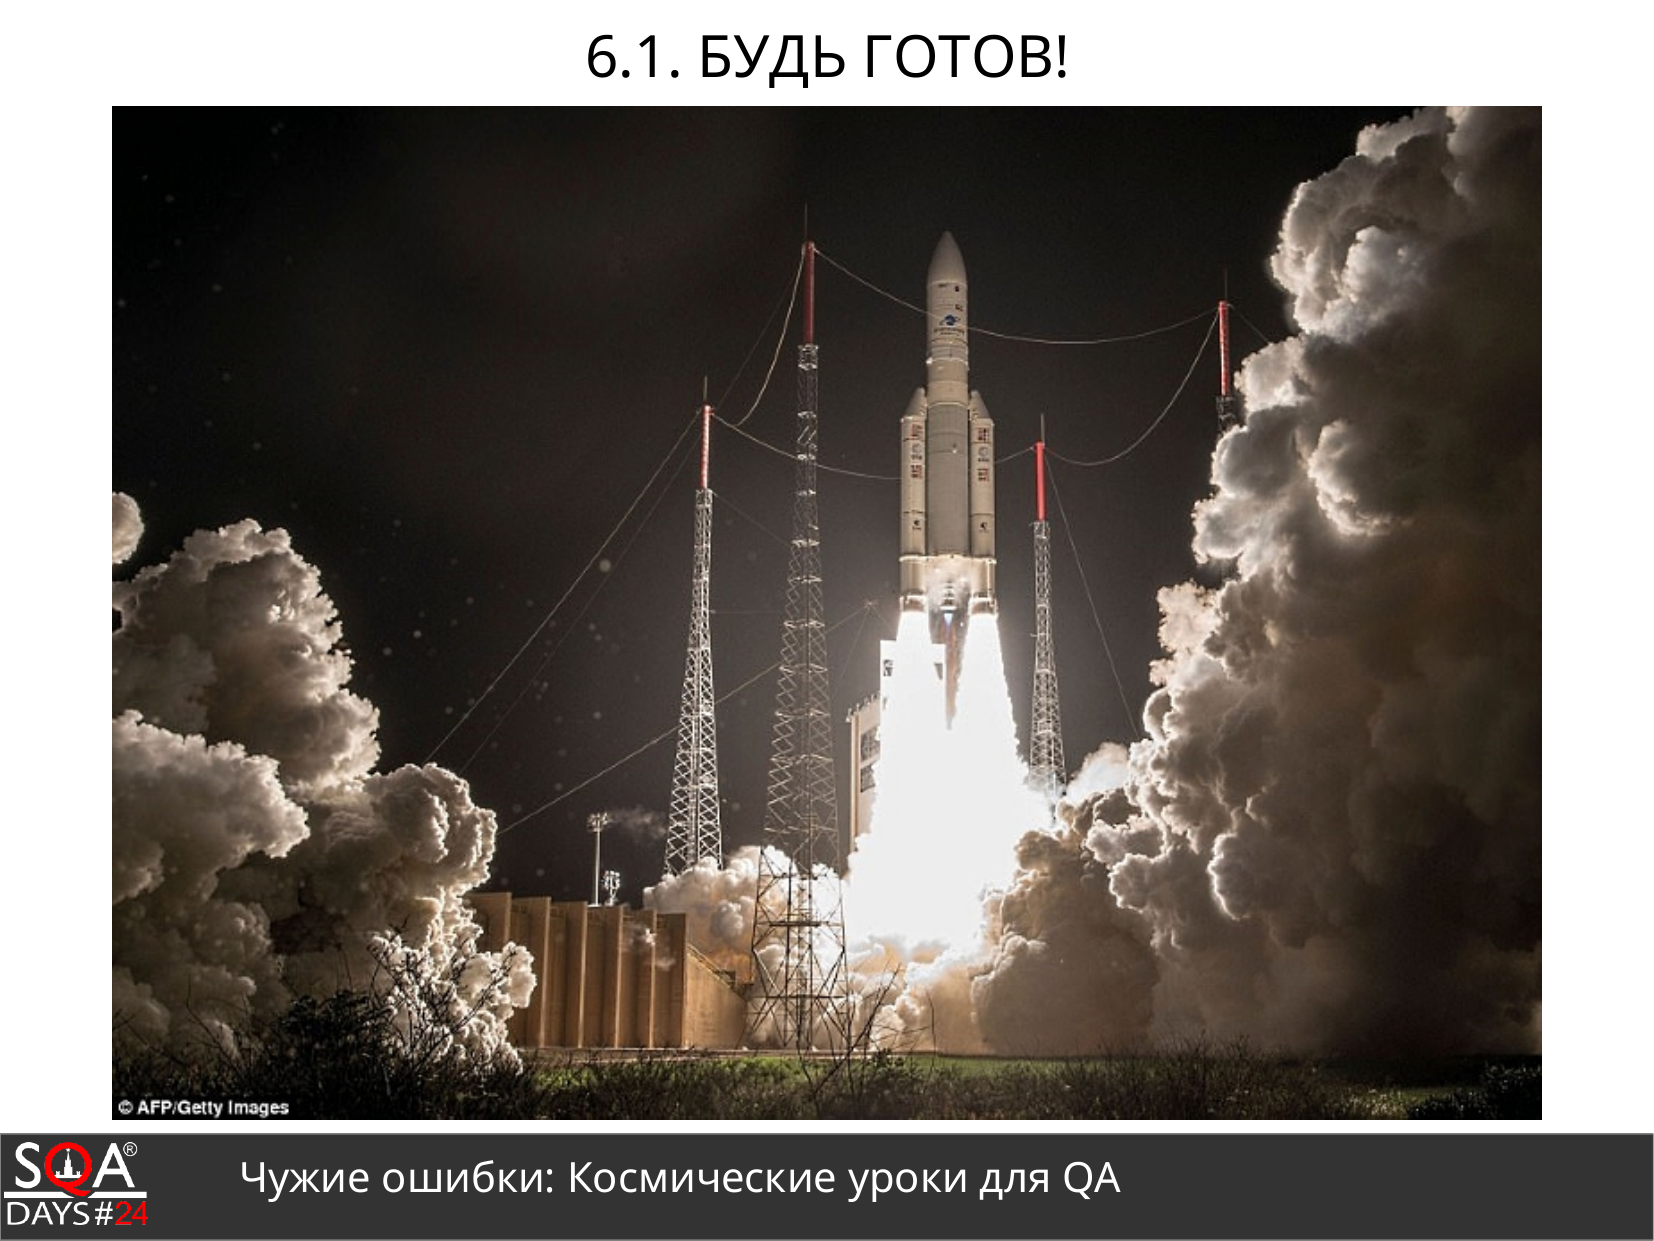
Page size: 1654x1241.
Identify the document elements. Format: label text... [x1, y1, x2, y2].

picture [112, 106, 1542, 1120]
text_box [0, 1133, 1654, 1241]
picture [4, 1142, 148, 1225]
text_box 6.1. БУДЬ ГОТОВ! [570, 11, 1084, 97]
text_box Чужие ошибки: Космические уроки для QA [224, 1145, 1607, 1229]
